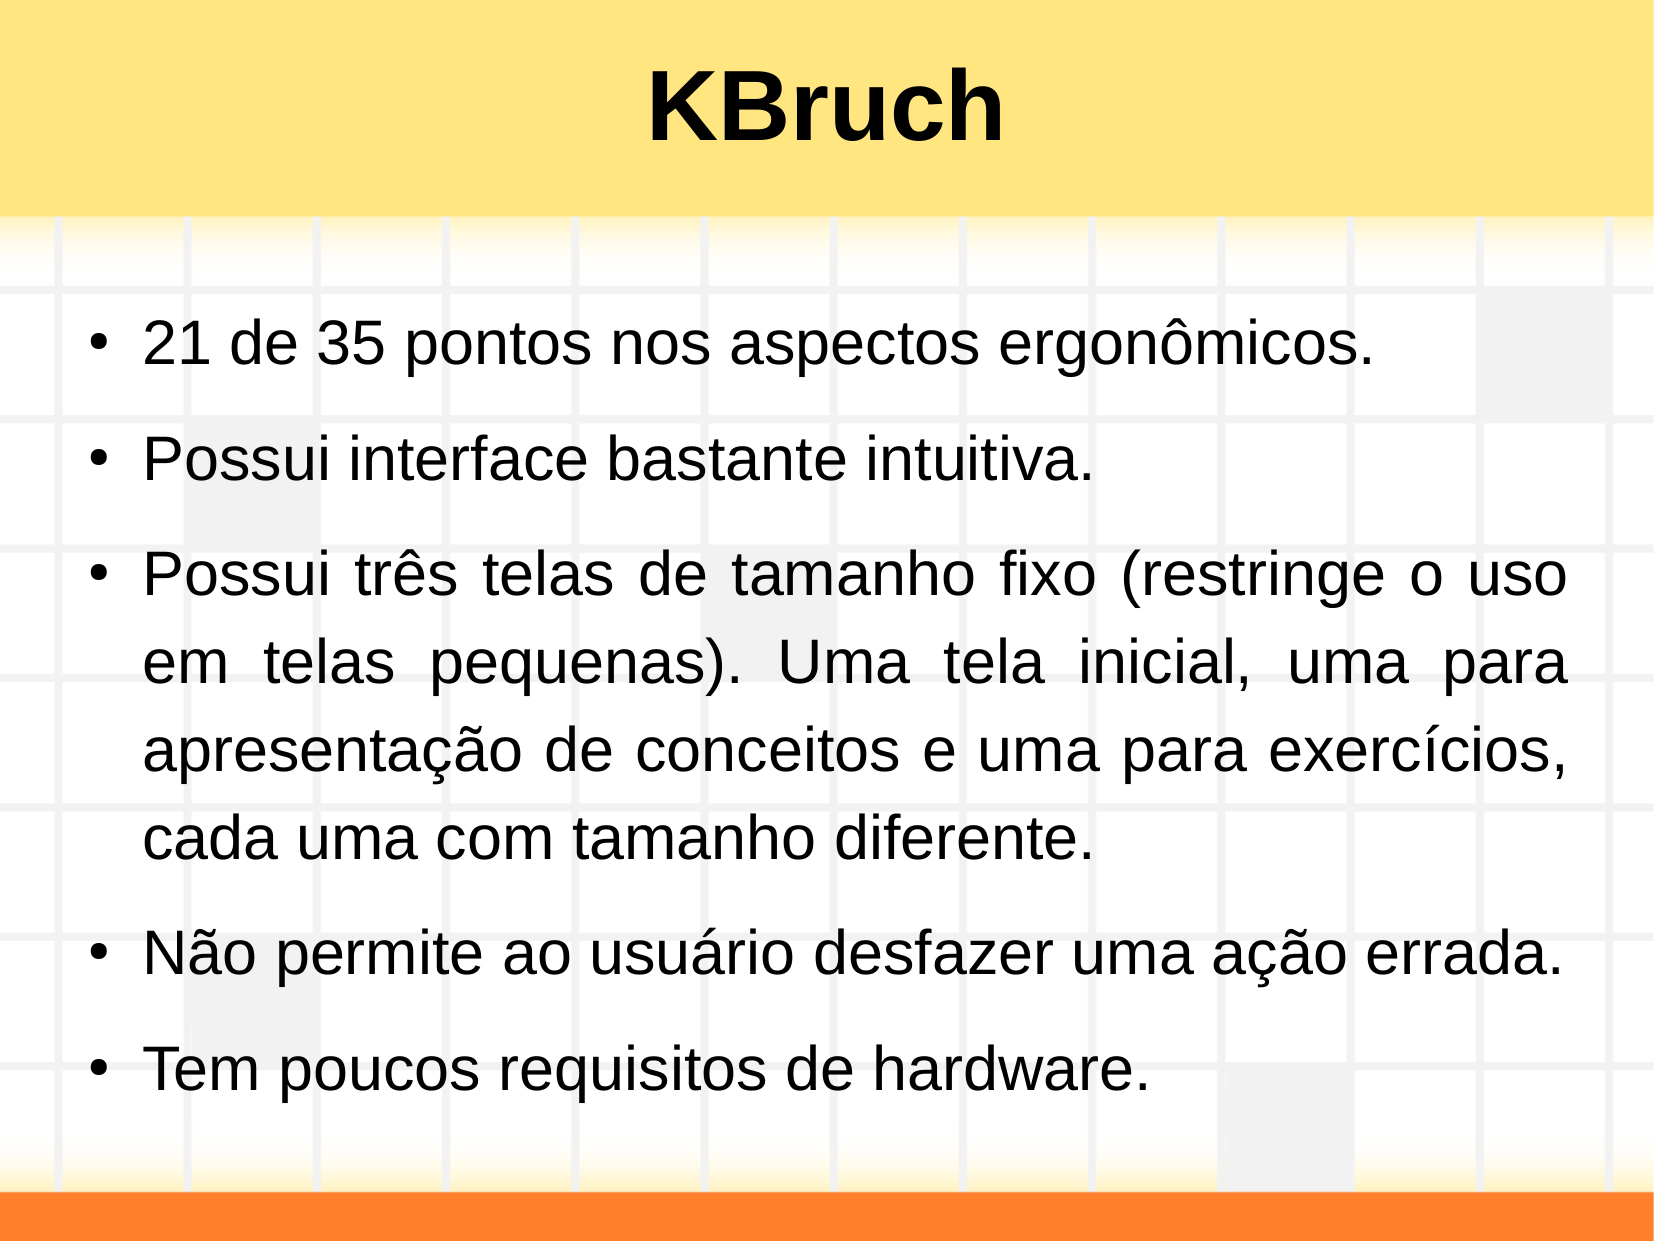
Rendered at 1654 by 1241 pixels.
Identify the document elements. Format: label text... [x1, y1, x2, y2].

picture [0, 0, 1654, 1241]
list 21 de 35 pontos nos aspectos ergonômicos. Possui interface bastante intuitiva. Possui três telas de tamanho fixo (restringe o uso em telas pequenas). Uma tela inicial, uma para apresentação de conceitos e uma para exercícios, cada uma com tamanho diferente. Não permite ao usuário desfazer uma ação errada. Tem poucos requisitos de hardware. [82, 290, 1571, 1146]
title KBruch [82, 49, 1571, 257]
